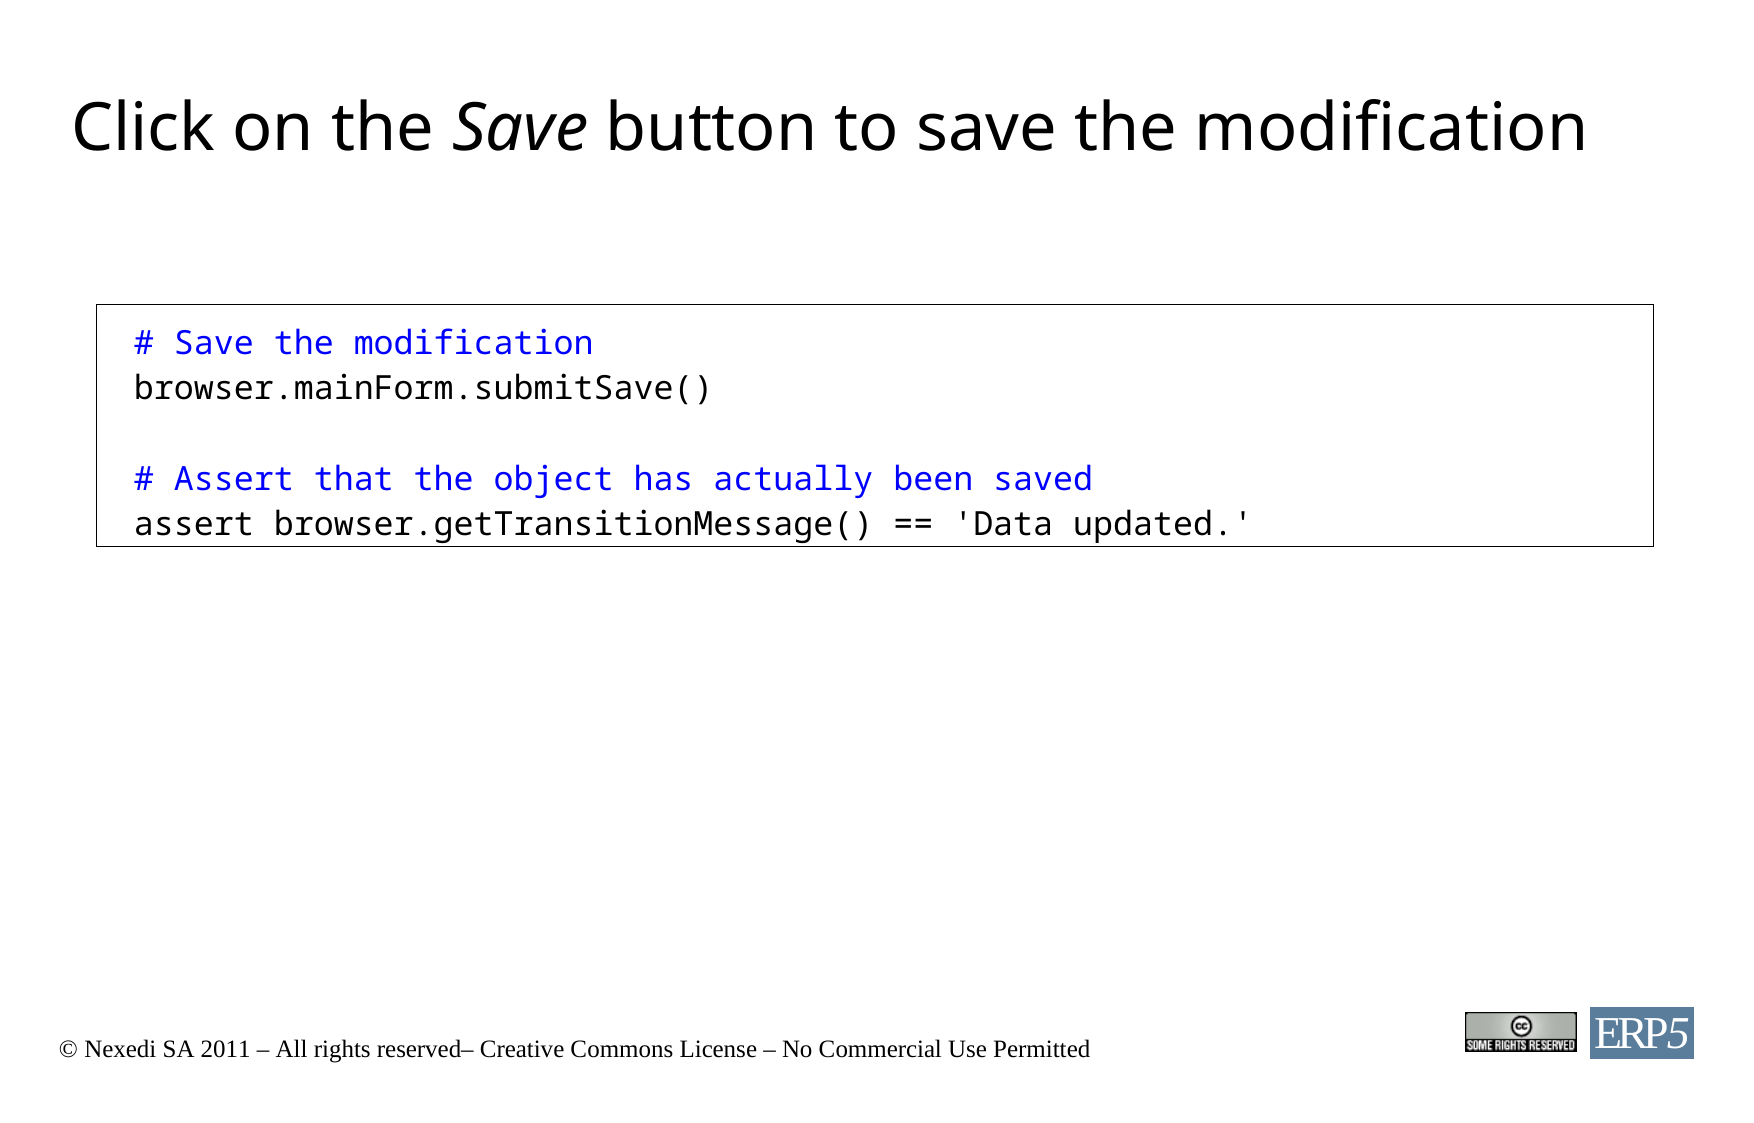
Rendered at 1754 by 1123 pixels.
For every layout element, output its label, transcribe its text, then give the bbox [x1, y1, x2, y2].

text_box # Save the modification browser.mainForm.submitSave() # Assert that the object has actually been saved assert browser.getTransitionMessage() == 'Data updated.' [134, 319, 1654, 504]
picture [1465, 1012, 1577, 1052]
text_box [96, 304, 1654, 547]
title Click on the Save button to save the modification [71, 46, 1707, 203]
